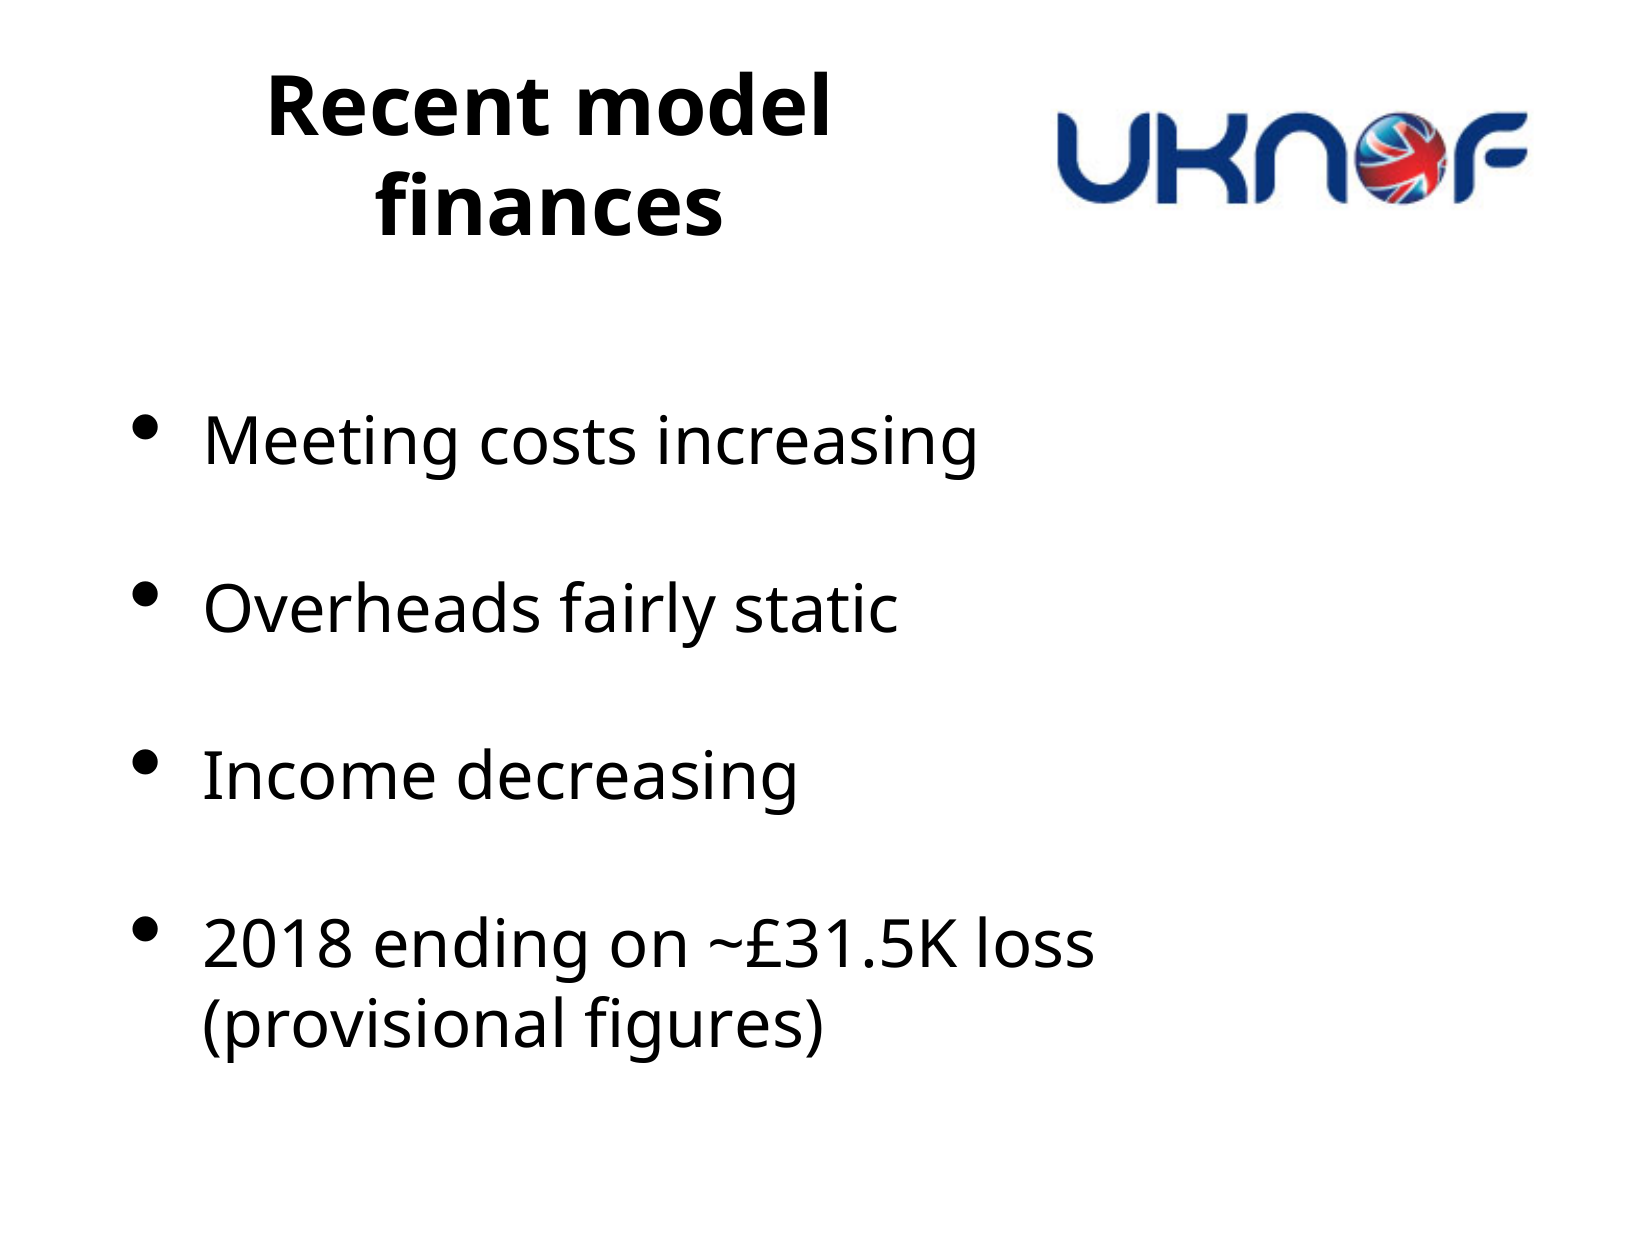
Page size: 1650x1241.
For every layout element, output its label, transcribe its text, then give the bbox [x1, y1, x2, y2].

list Meeting costs increasing Overheads fairly static Income decreasing 2018 ending on ~£31.5K loss (provisional figures) [120, 329, 1530, 1130]
title Recent model finances [85, 14, 1015, 290]
picture [1050, 93, 1536, 225]
